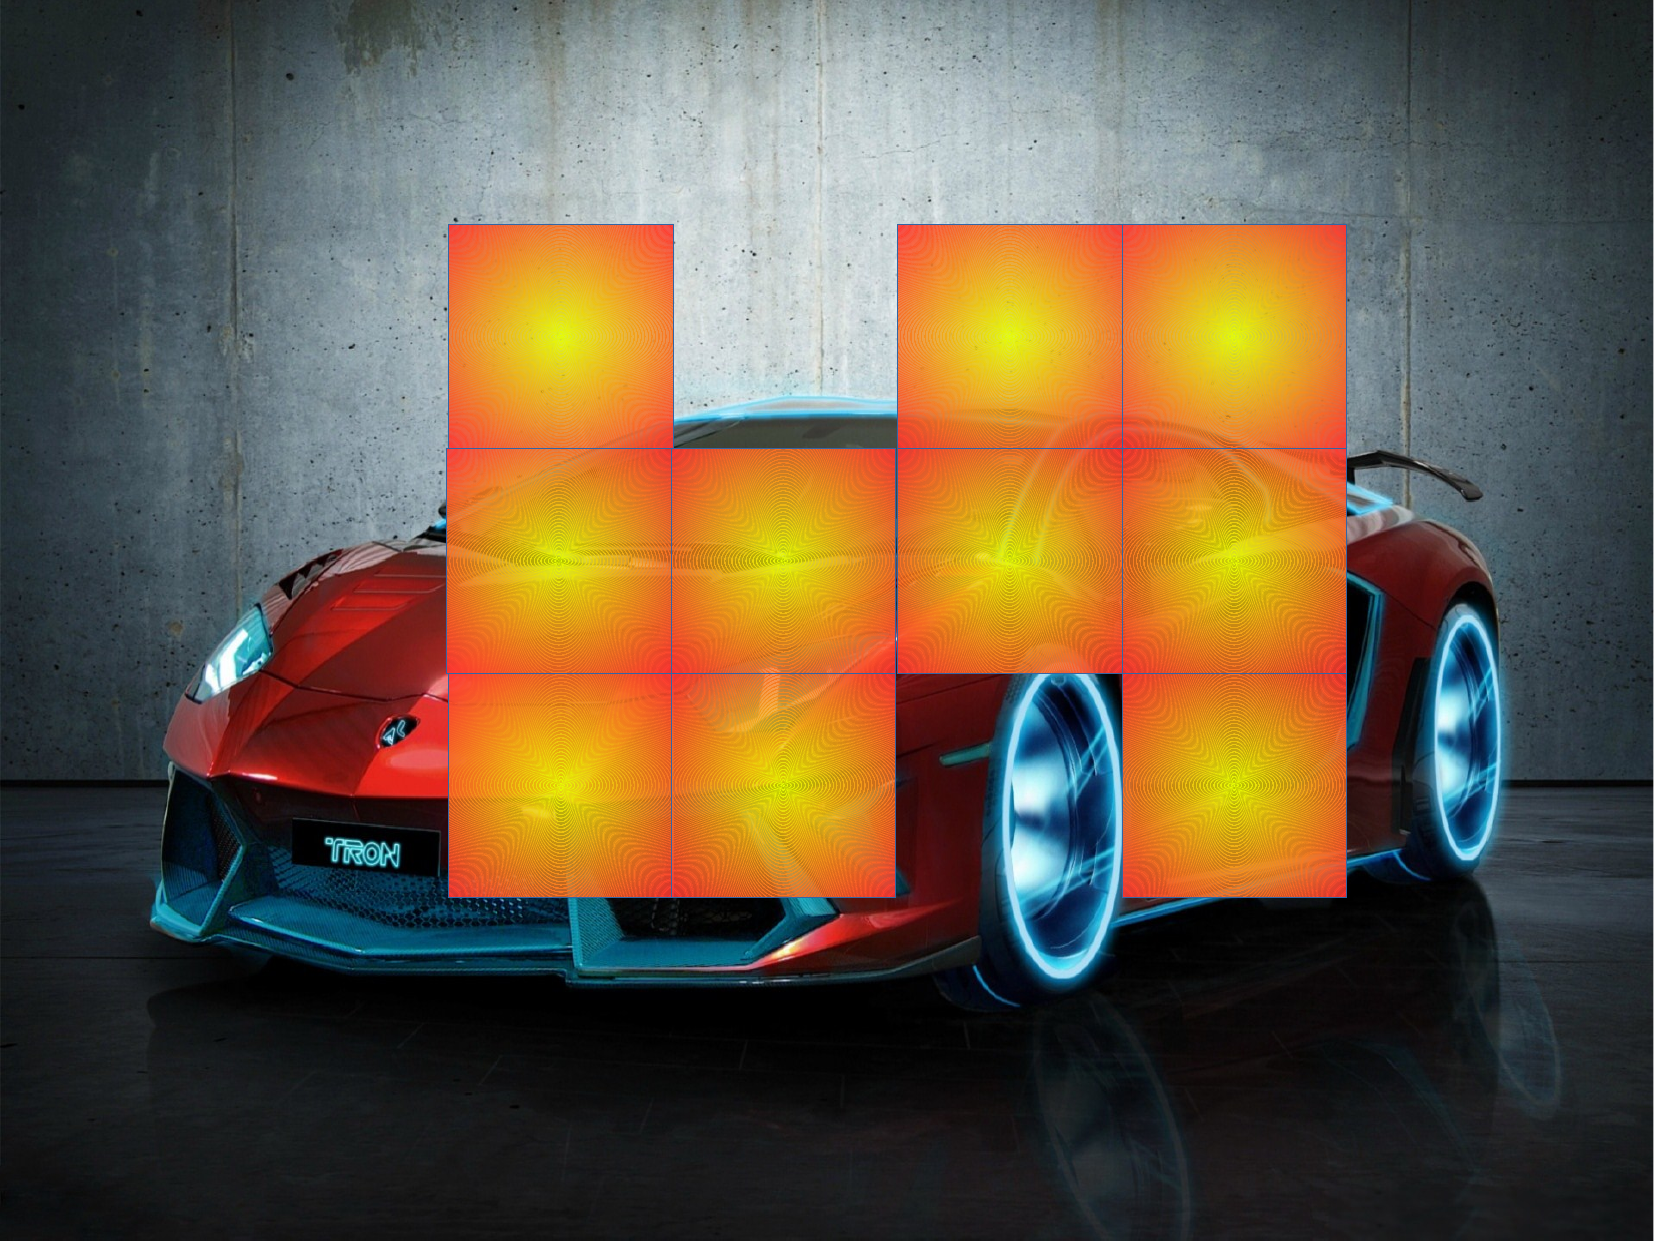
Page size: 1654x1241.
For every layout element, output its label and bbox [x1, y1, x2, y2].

text_box [446, 224, 896, 898]
text_box [897, 224, 1347, 898]
picture [0, 0, 1654, 1241]
